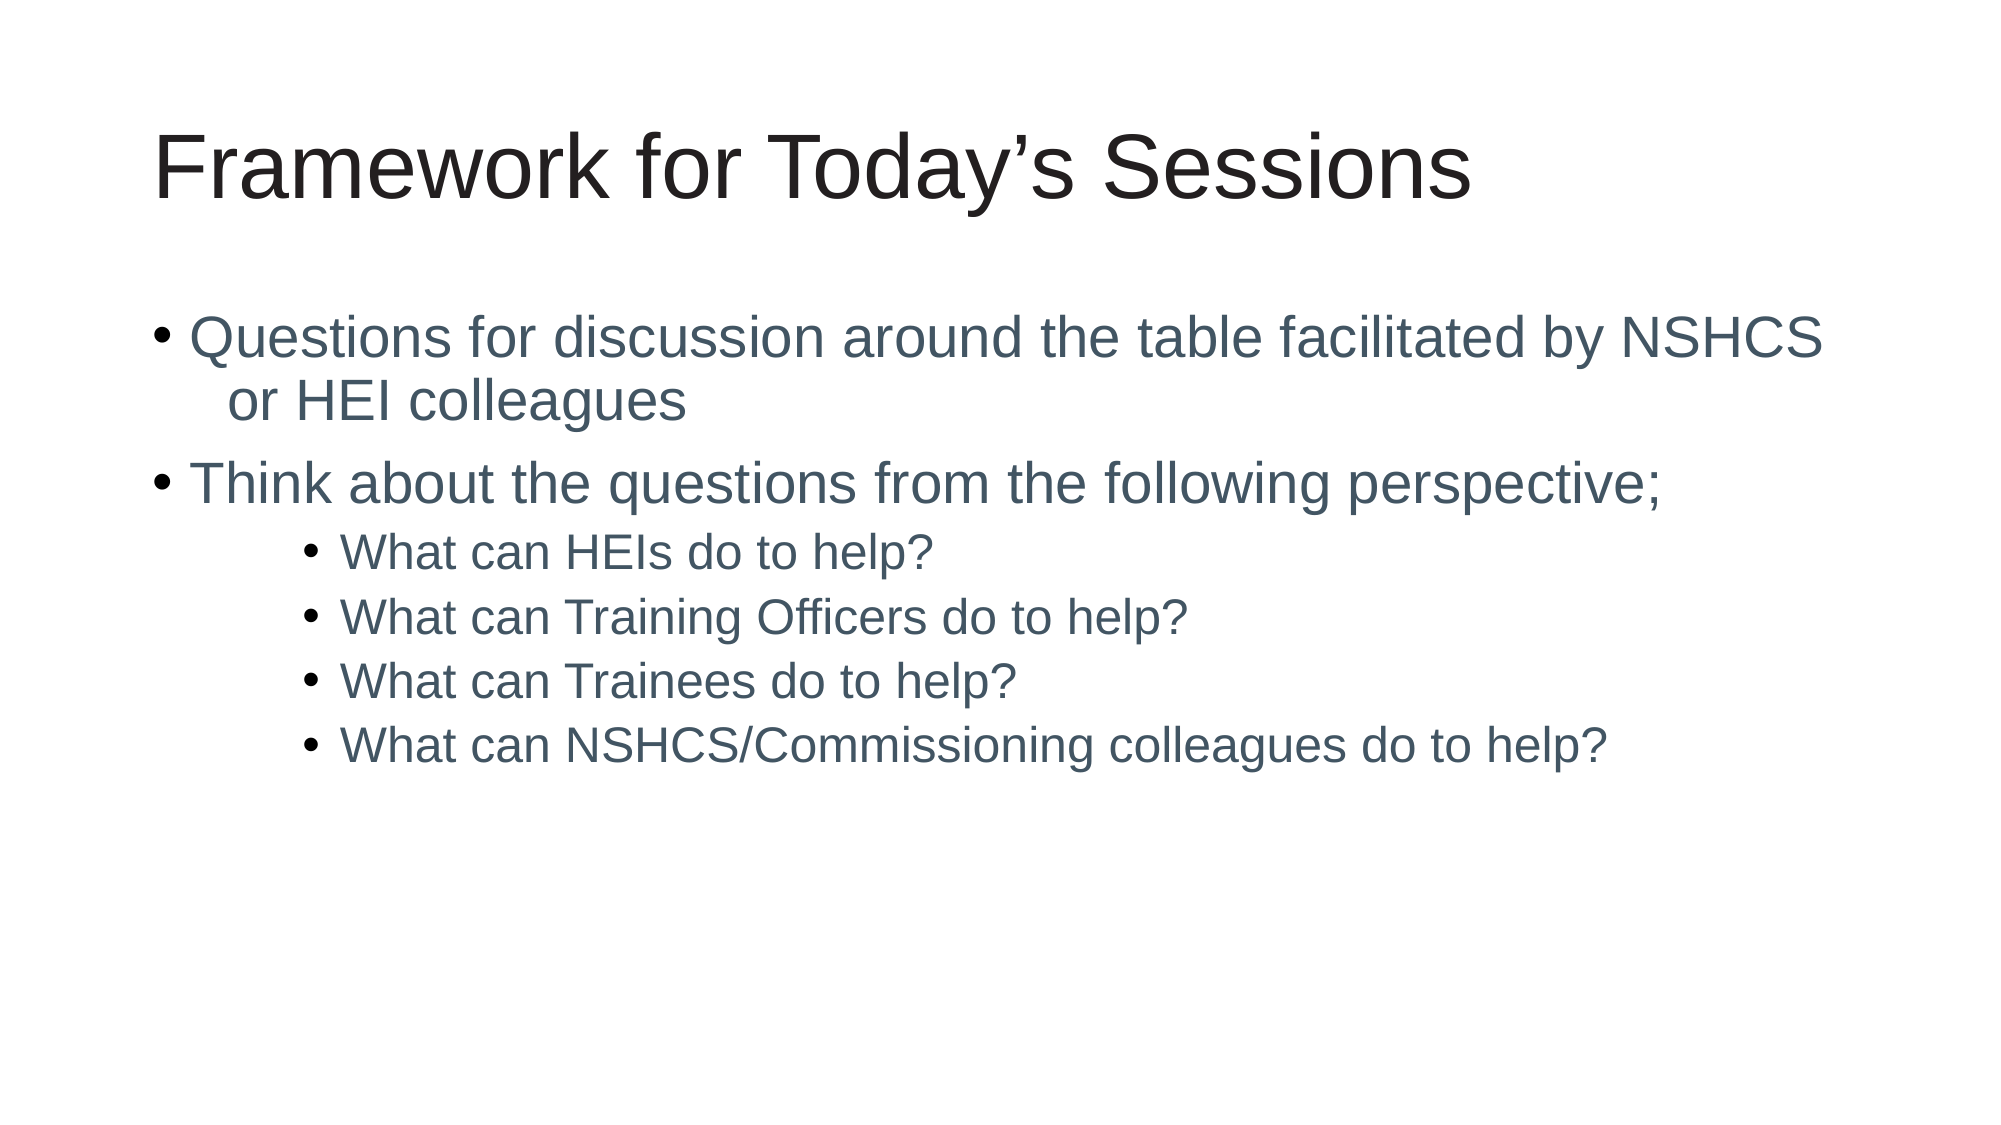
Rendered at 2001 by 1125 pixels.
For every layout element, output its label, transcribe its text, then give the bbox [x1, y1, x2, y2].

title Framework for Today’s Sessions [137, 59, 1863, 278]
list Questions for discussion around the table facilitated by NSHCS or HEI colleagues Think about the questions from the following perspective; What can HEIs do to help? What can Training Officers do to help? What can Trainees do to help? What can NSHCS/Commissioning colleagues do to help? [137, 299, 1863, 1014]
